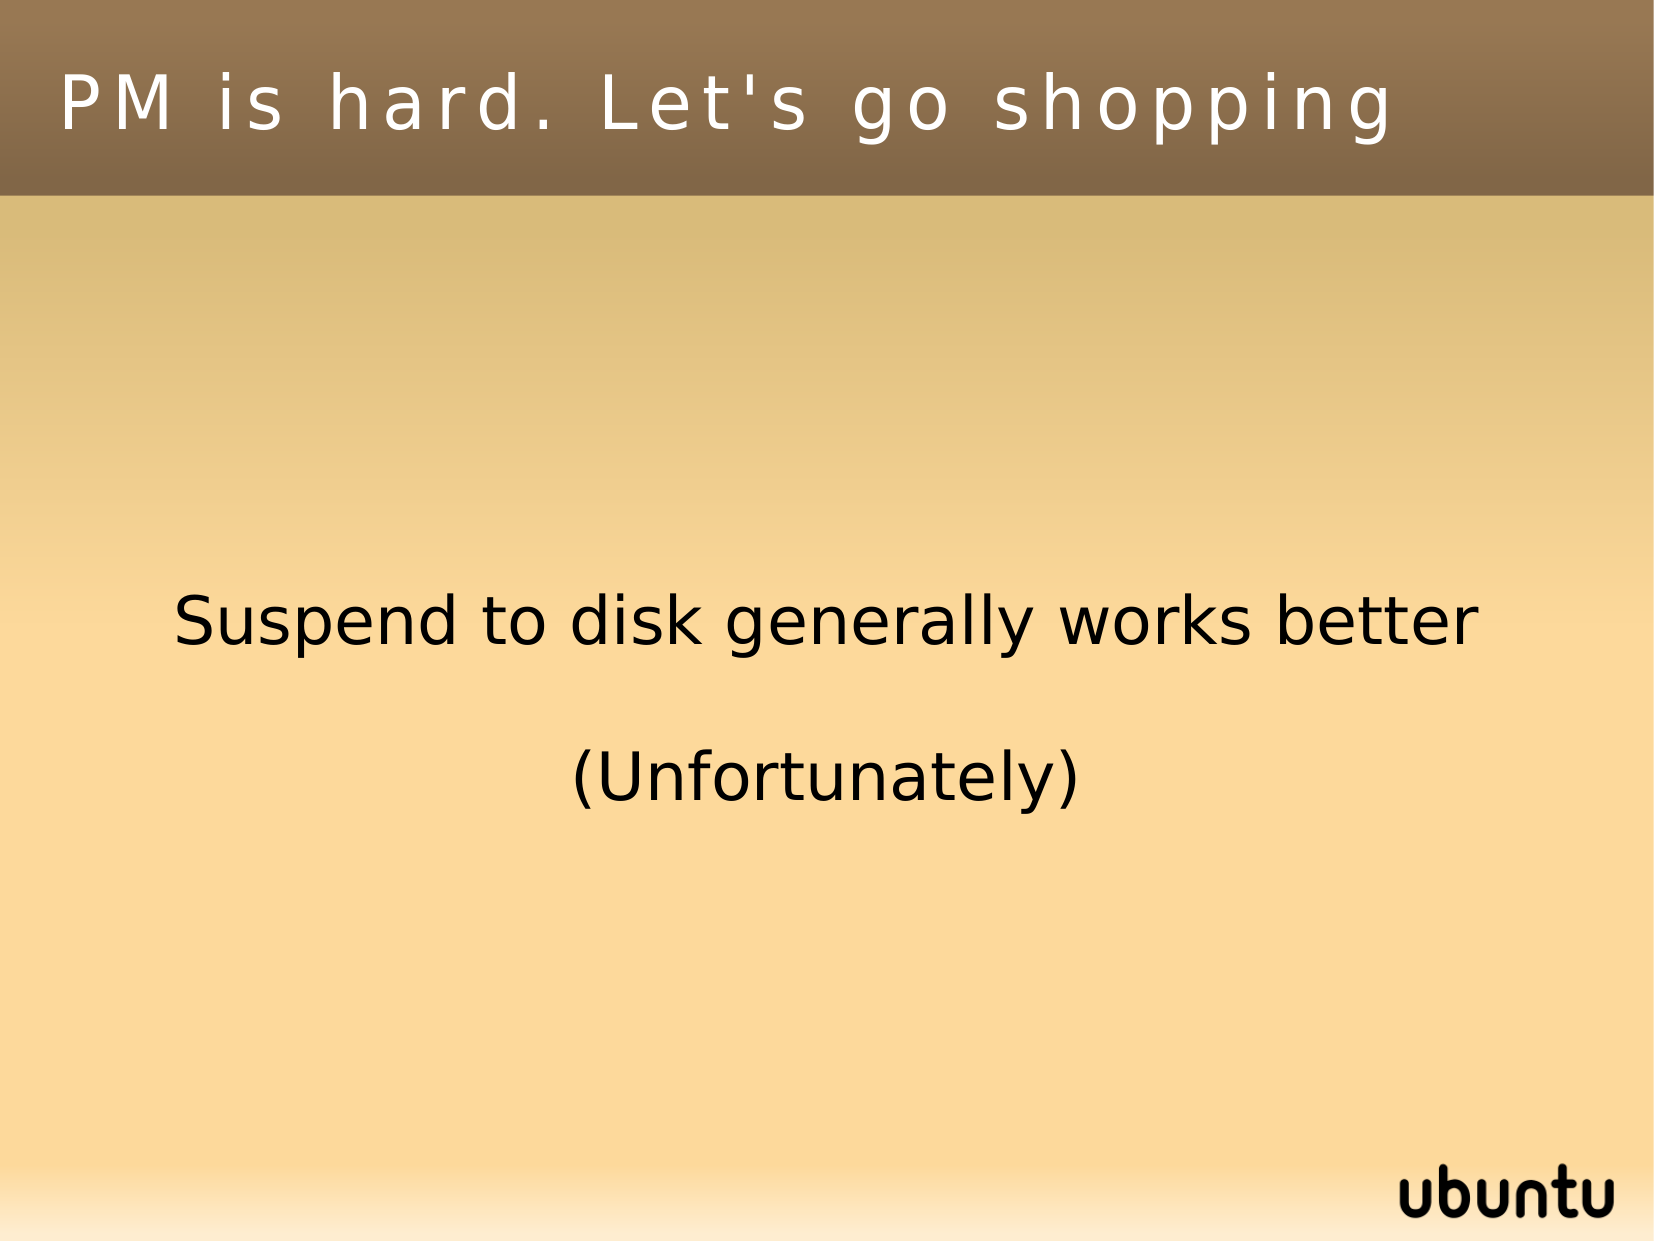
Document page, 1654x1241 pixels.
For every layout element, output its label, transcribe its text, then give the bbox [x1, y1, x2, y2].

subtitle Suspend to disk generally works better (Unfortunately) [82, 297, 1571, 1102]
title PM is hard. Let's go shopping [59, 29, 1595, 178]
picture [0, 0, 1654, 1241]
